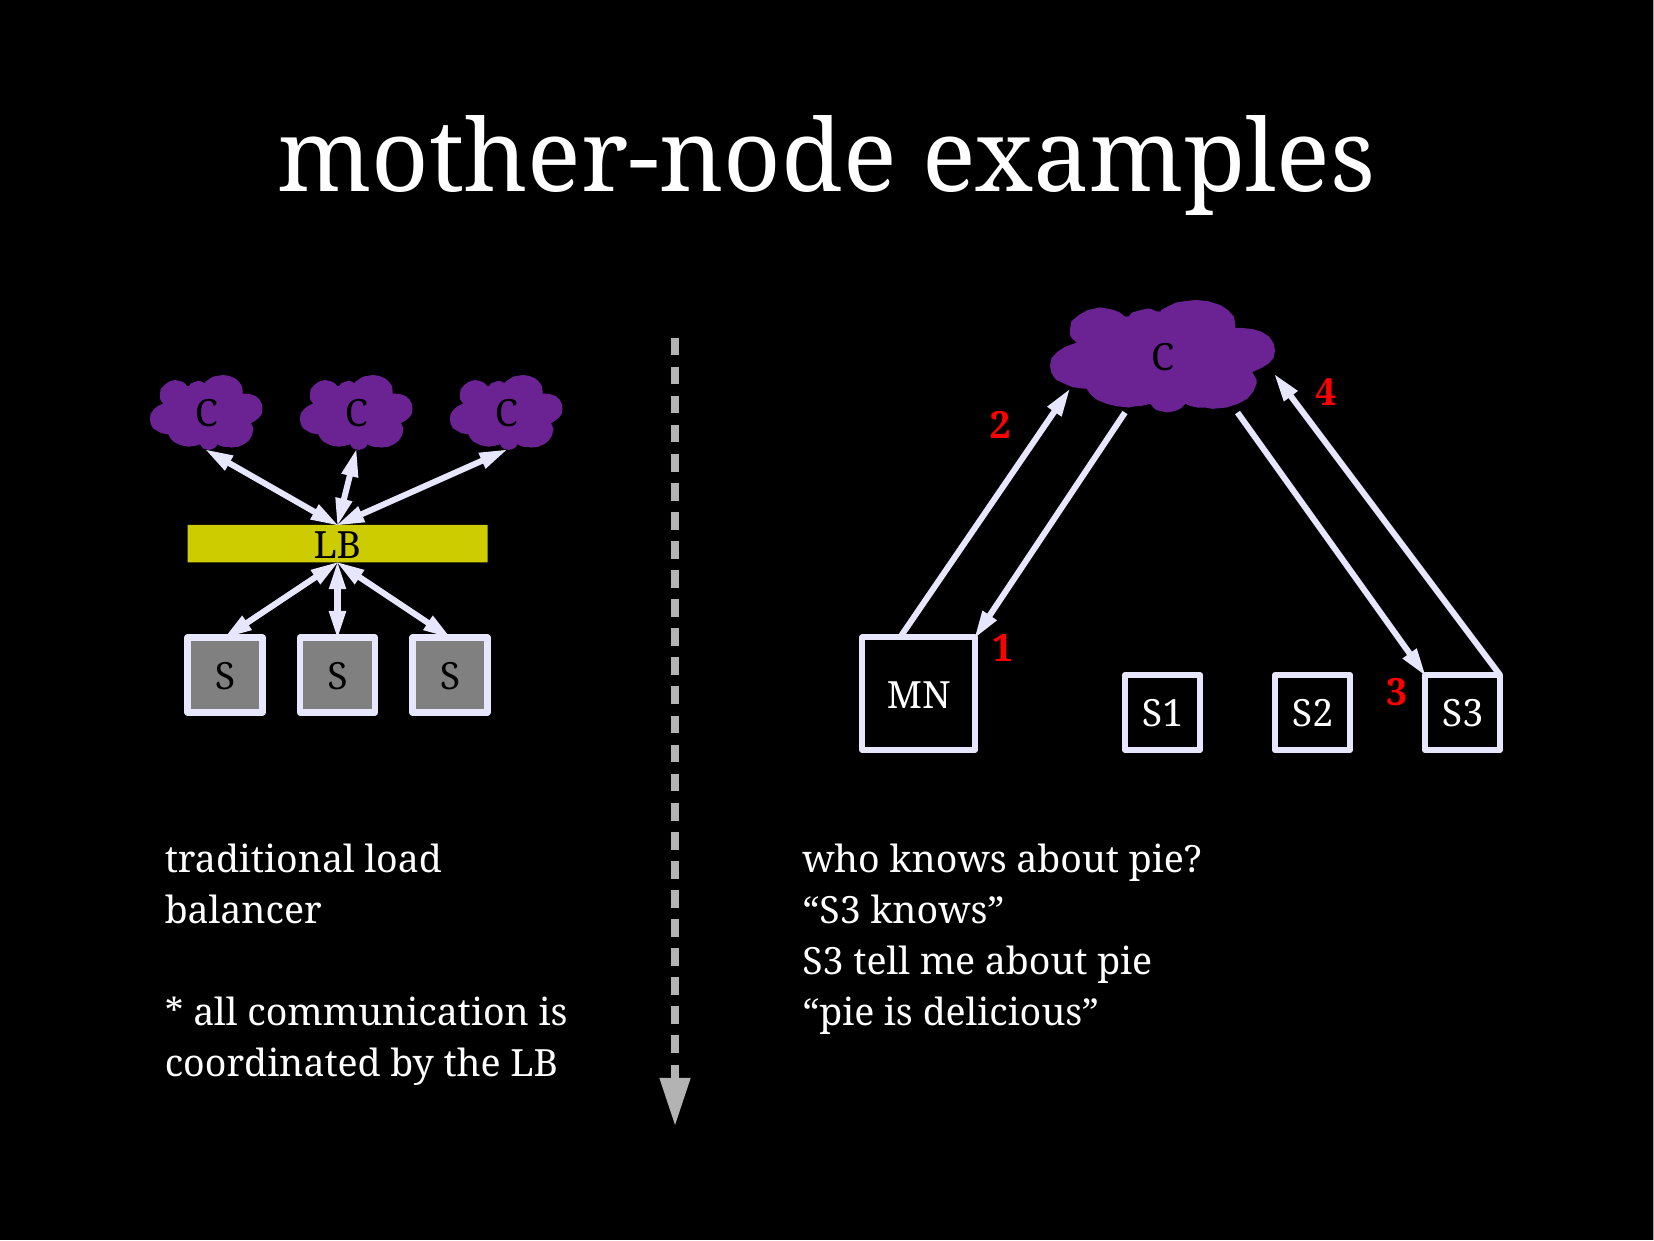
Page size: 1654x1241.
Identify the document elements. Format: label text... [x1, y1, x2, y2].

text_box C [1050, 299, 1276, 413]
text_box traditional load balancer * all communication is coordinated by the LB [150, 825, 601, 1021]
text_box 1 [977, 613, 1053, 674]
text_box C [299, 375, 413, 451]
title mother-node examples [82, 56, 1571, 250]
text_box S [412, 637, 488, 713]
text_box S [187, 637, 263, 713]
text_box 2 [975, 391, 1051, 452]
text_box S1 [1125, 675, 1201, 751]
text_box C [149, 375, 263, 450]
text_box S2 [1275, 675, 1351, 751]
text_box who knows about pie? “S3 knows” S3 tell me about pie “pie is delicious” [787, 825, 1576, 1021]
text_box 4 [1300, 358, 1350, 419]
text_box S [300, 637, 376, 713]
text_box S3 [1425, 675, 1501, 751]
text_box MN [862, 637, 975, 750]
text_box 3 [1371, 658, 1421, 719]
text_box LB [187, 524, 488, 563]
text_box C [449, 375, 563, 451]
